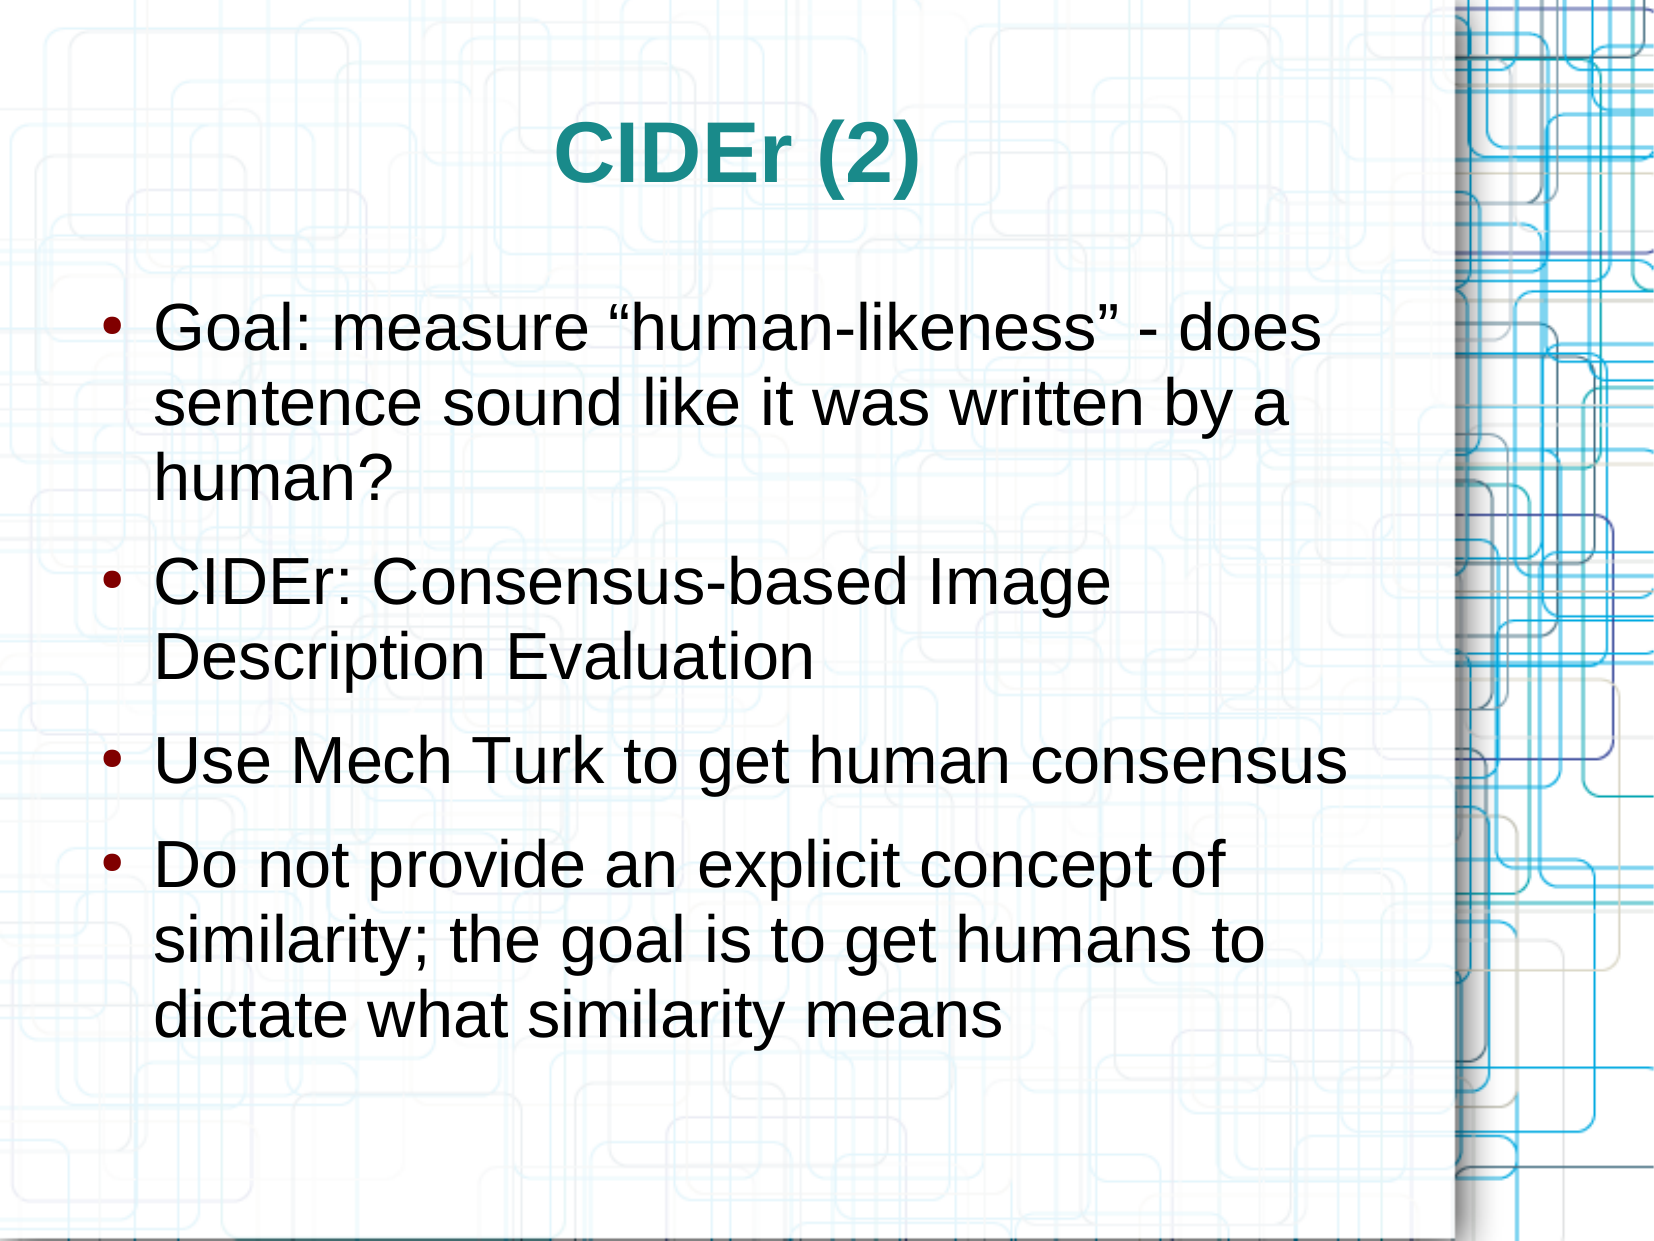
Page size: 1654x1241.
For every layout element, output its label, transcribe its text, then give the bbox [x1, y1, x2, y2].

title CIDEr (2) [59, 49, 1418, 257]
picture [0, 0, 1654, 1241]
list Goal: measure “human-likeness” - does sentence sound like it was written by a human? CIDEr: Consensus-based Image Description Evaluation Use Mech Turk to get human consensus Do not provide an explicit concept of similarity; the goal is to get humans to dictate what similarity means [82, 290, 1418, 1109]
